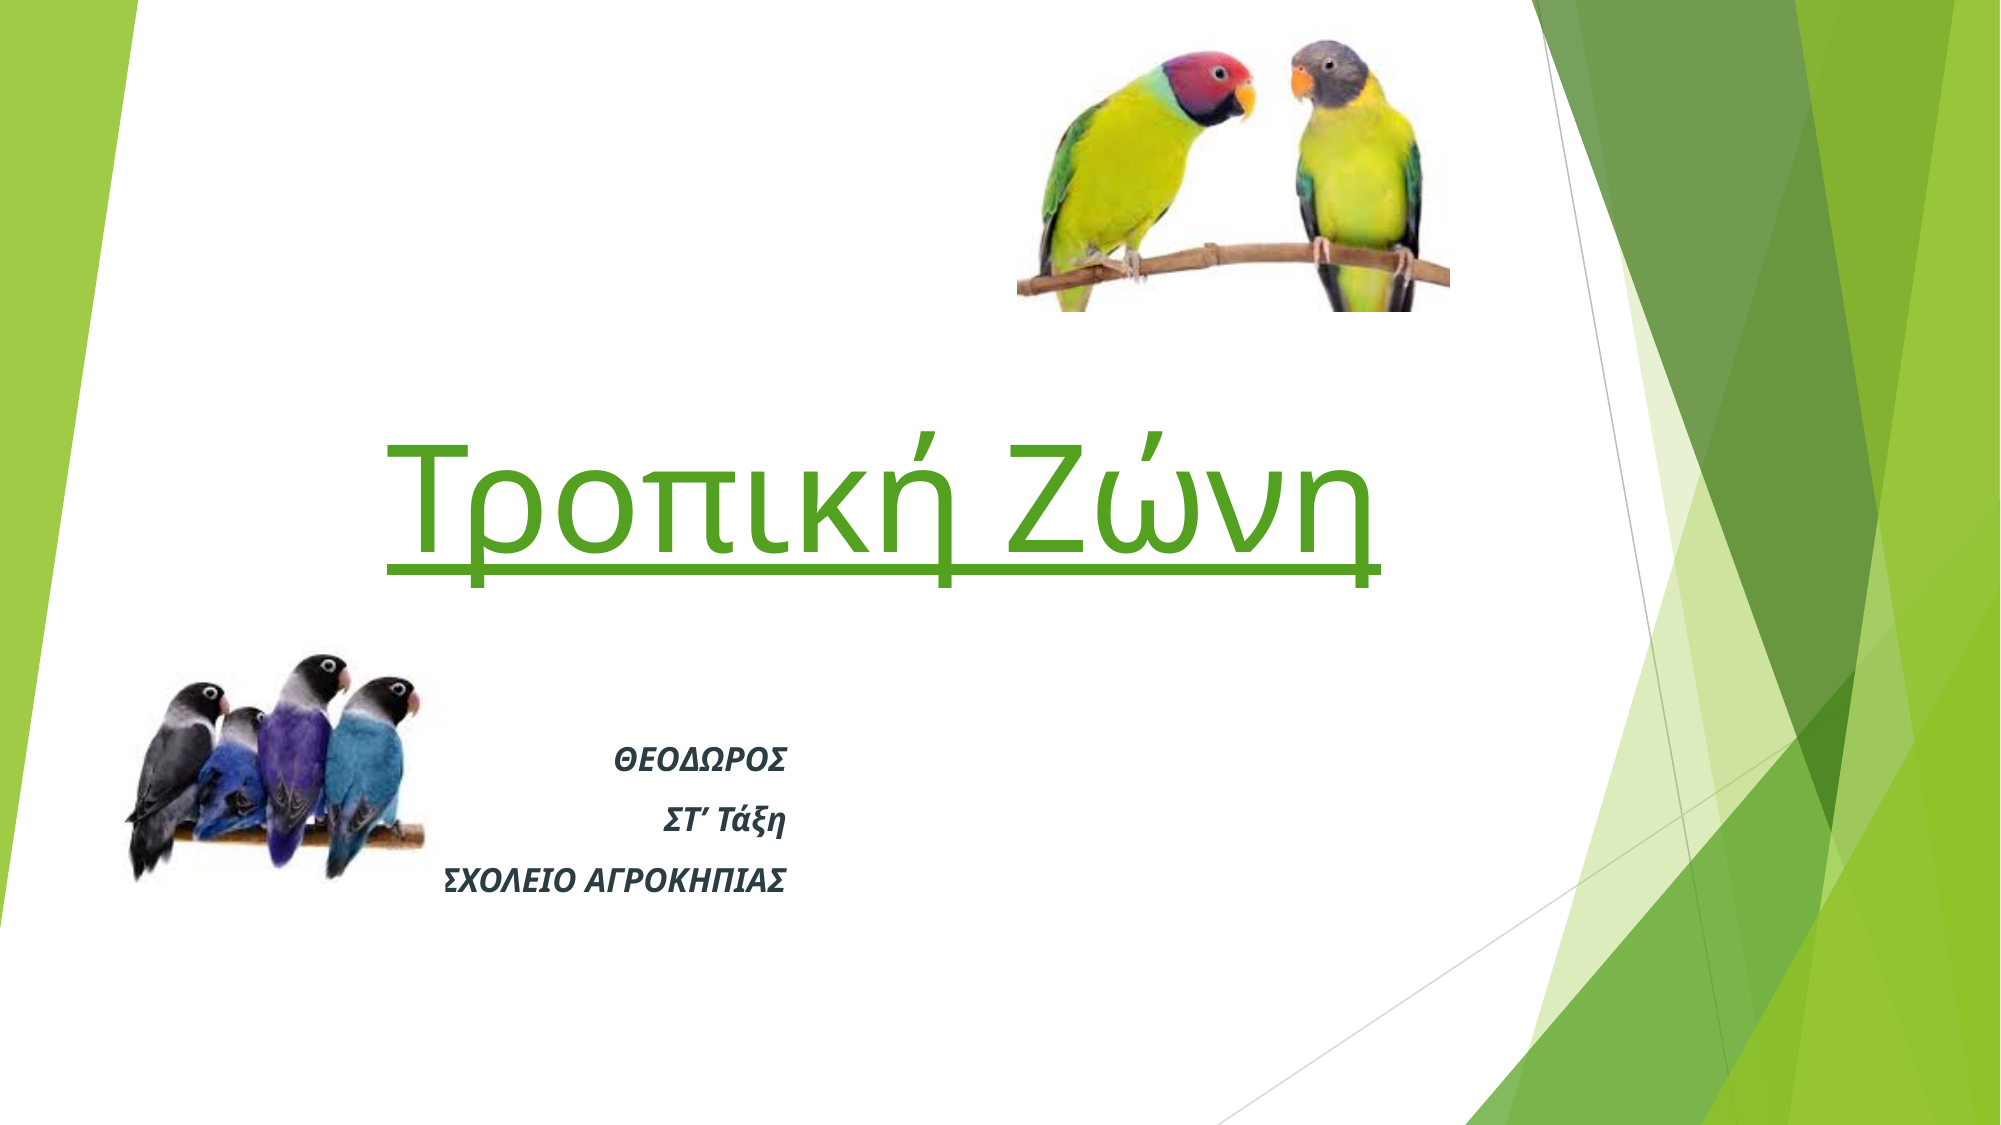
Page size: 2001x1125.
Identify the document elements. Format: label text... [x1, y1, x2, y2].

title Τροπική Ζώνη [247, 395, 1522, 527]
subtitle ΘΕΟΔΩΡΟΣ ΣΤ’ Τάξη ΔΗΜΟΤΙΚΟ ΣΧΟΛΕΙΟ ΑΓΡΟΚΗΠΙΑΣ [446, 664, 1522, 845]
picture [114, 590, 446, 905]
picture [1017, 27, 1450, 312]
